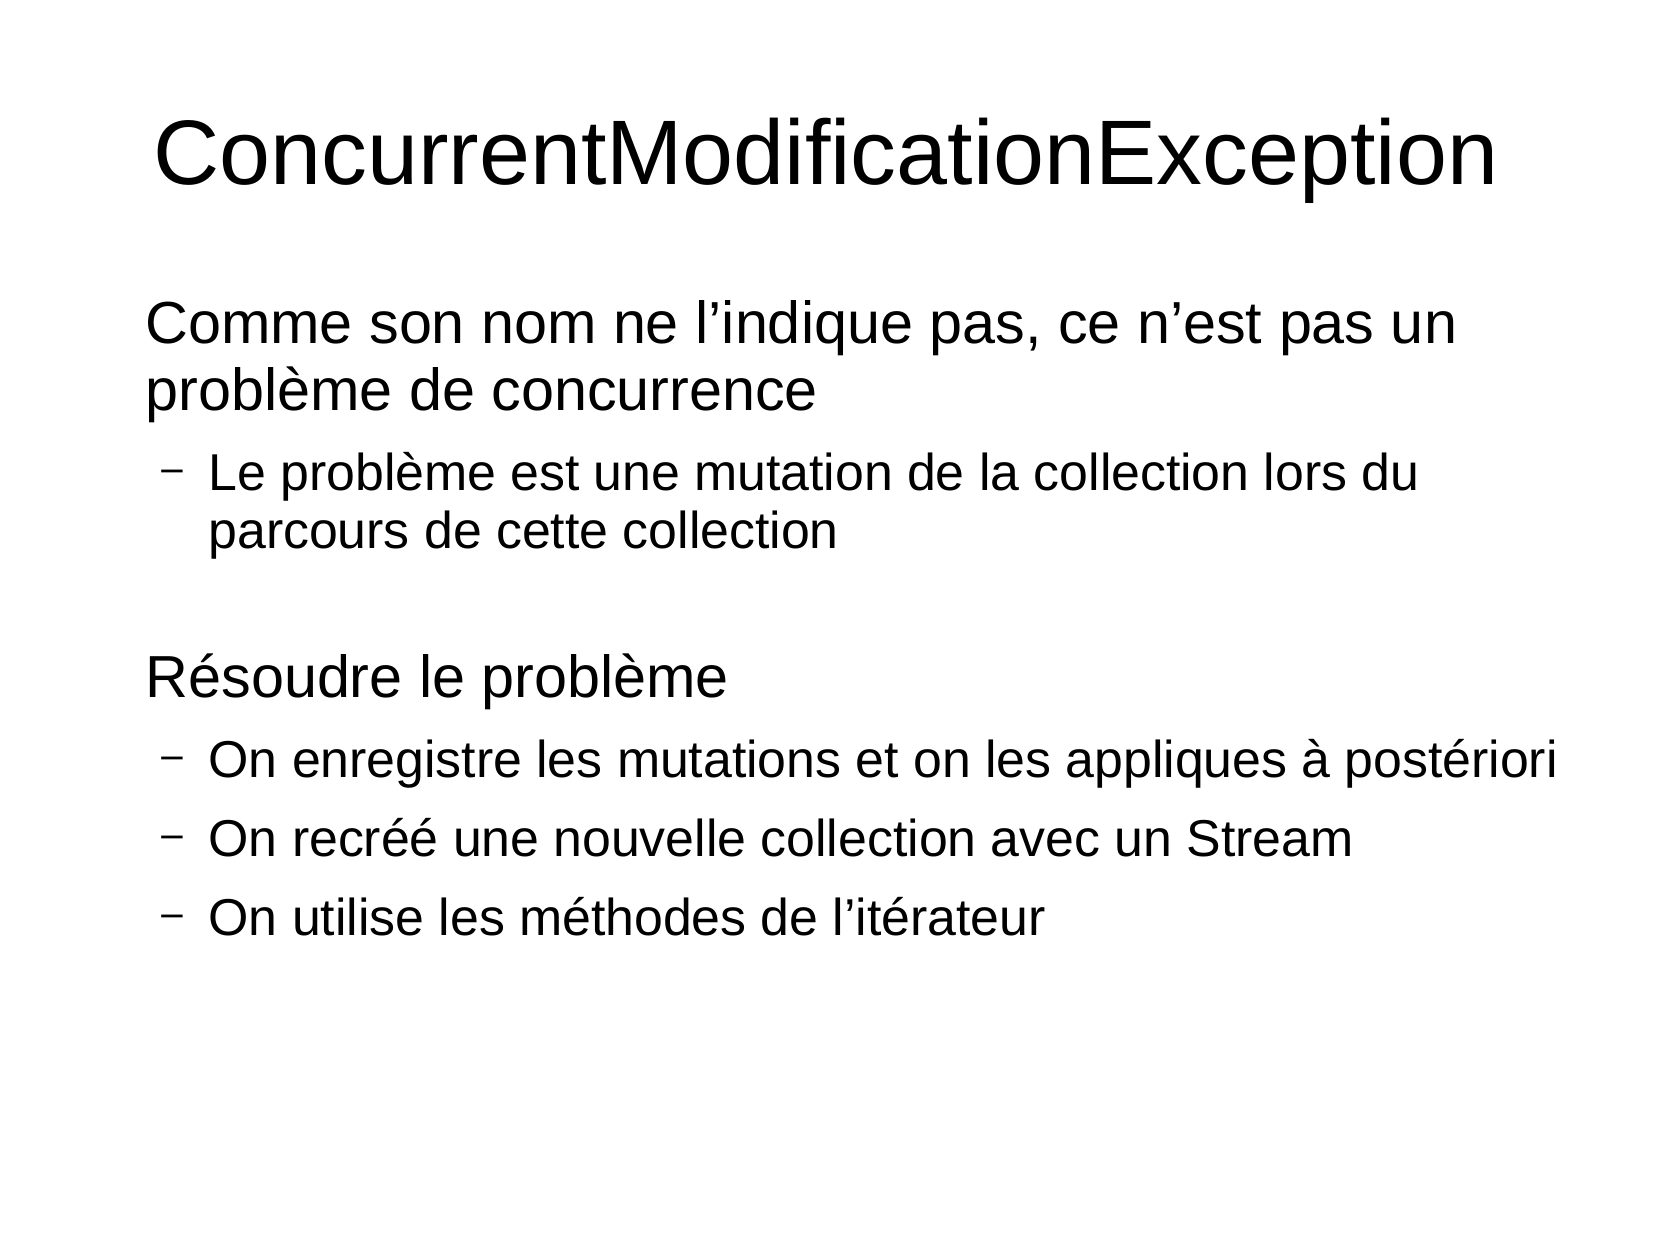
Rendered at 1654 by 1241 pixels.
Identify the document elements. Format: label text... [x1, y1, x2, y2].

list Comme son nom ne l’indique pas, ce n’est pas un problème de concurrence Le problème est une mutation de la collection lors du parcours de cette collection Résoudre le problème On enregistre les mutations et on les appliques à postériori On recréé une nouvelle collection avec un Stream On utilise les méthodes de l’itérateur [82, 290, 1571, 1010]
title ConcurrentModificationException [82, 49, 1571, 257]
